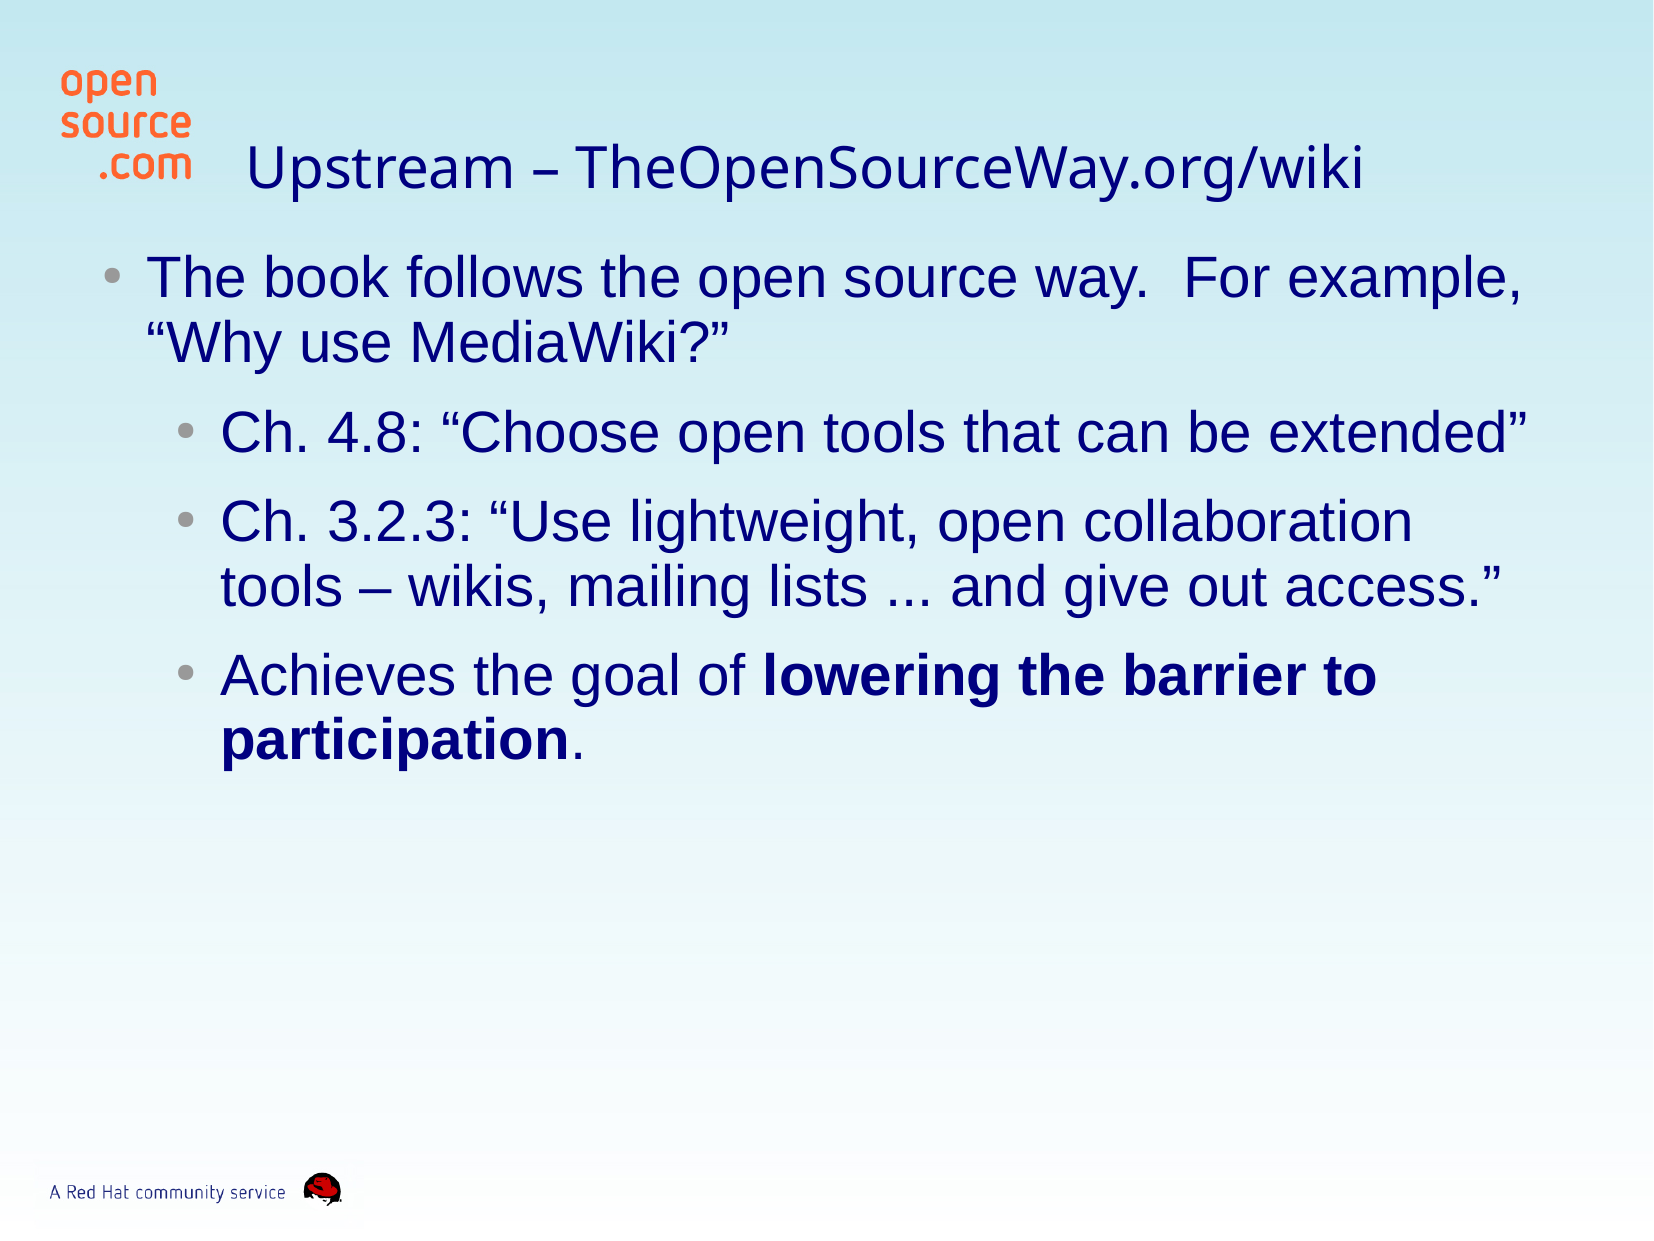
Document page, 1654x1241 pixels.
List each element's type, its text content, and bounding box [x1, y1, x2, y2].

picture [0, 0, 1654, 1241]
text_box Upstream – TheOpenSourceWay.org/wiki [231, 118, 1570, 202]
list The book follows the open source way. For example, “Why use MediaWiki?” Ch. 4.8: “Choose open tools that can be extended” Ch. 3.2.3: “Use lightweight, open collaboration tools – wikis, mailing lists ... and give out access.” Achieves the goal of lowering the barrier to participation. [86, 244, 1576, 1039]
